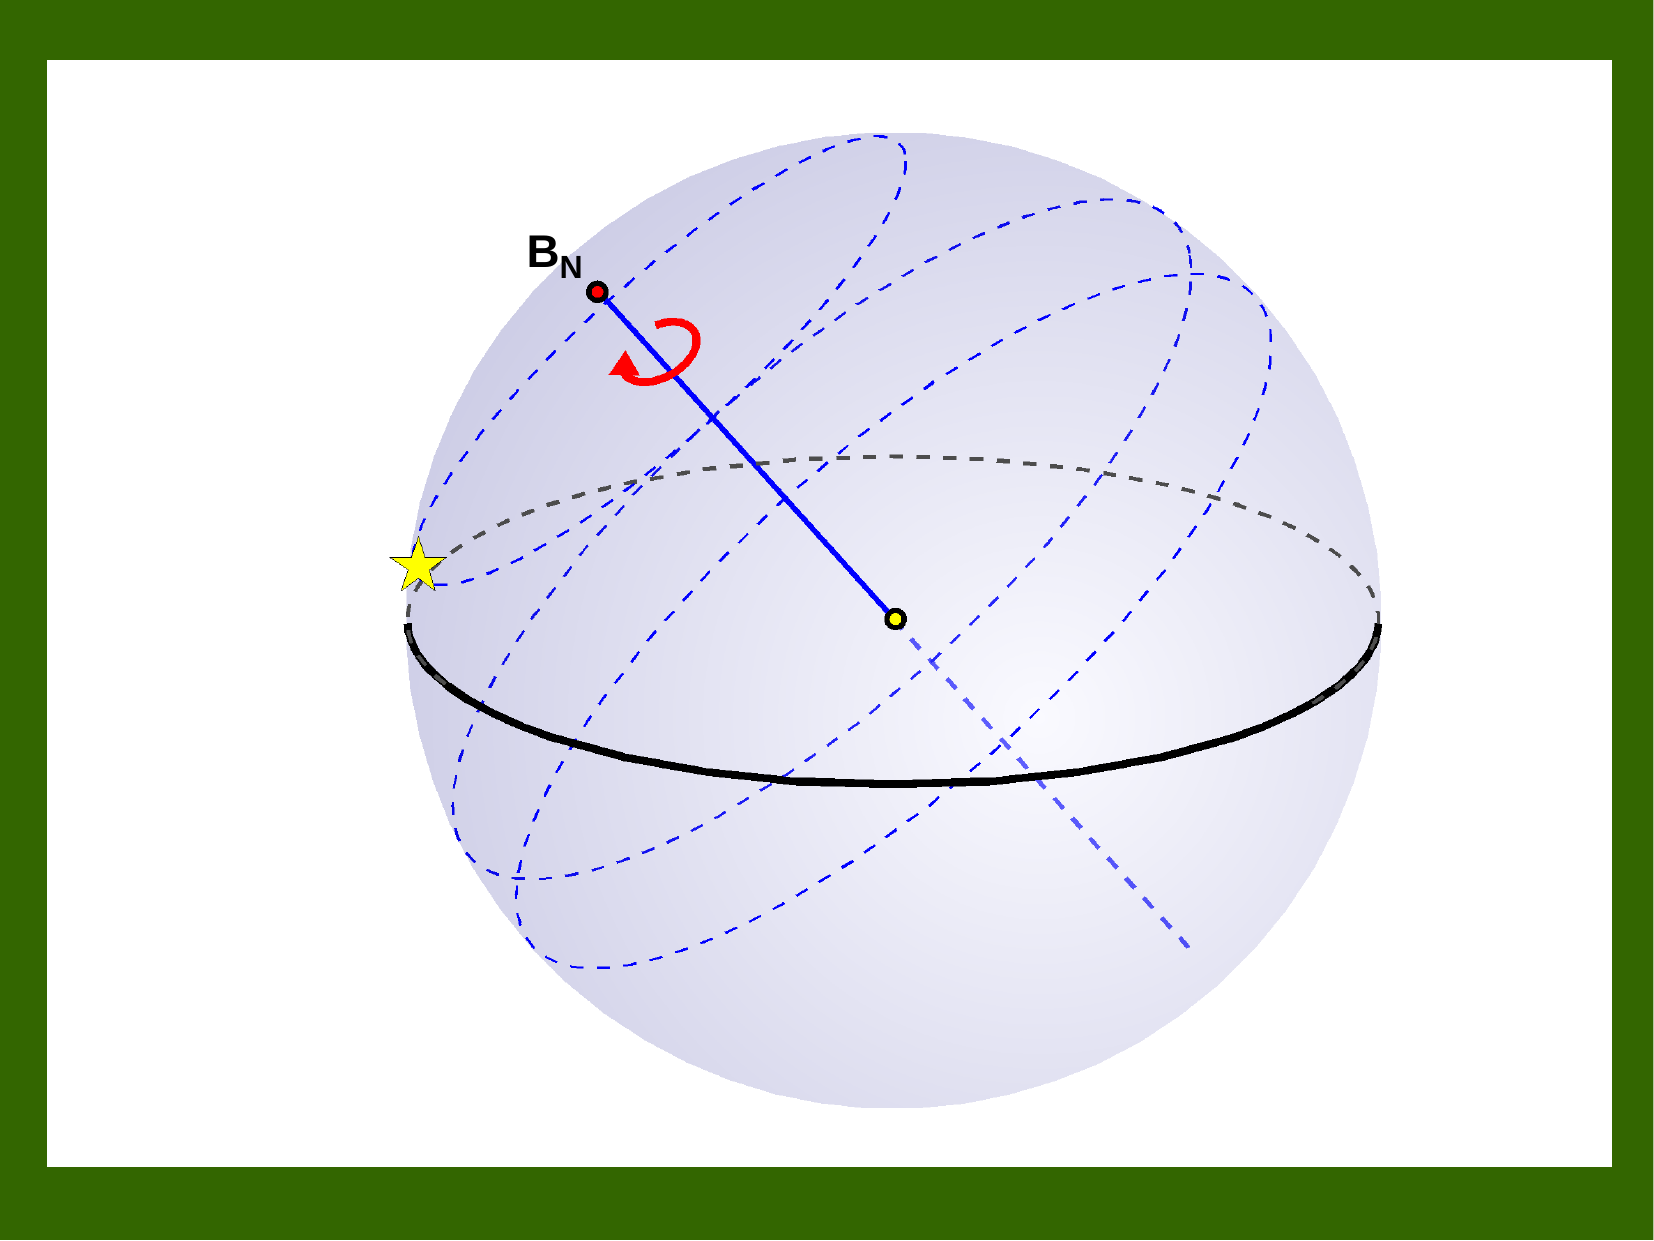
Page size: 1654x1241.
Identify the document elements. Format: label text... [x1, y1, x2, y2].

picture [47, 60, 1612, 1168]
text_box BN [511, 218, 598, 293]
